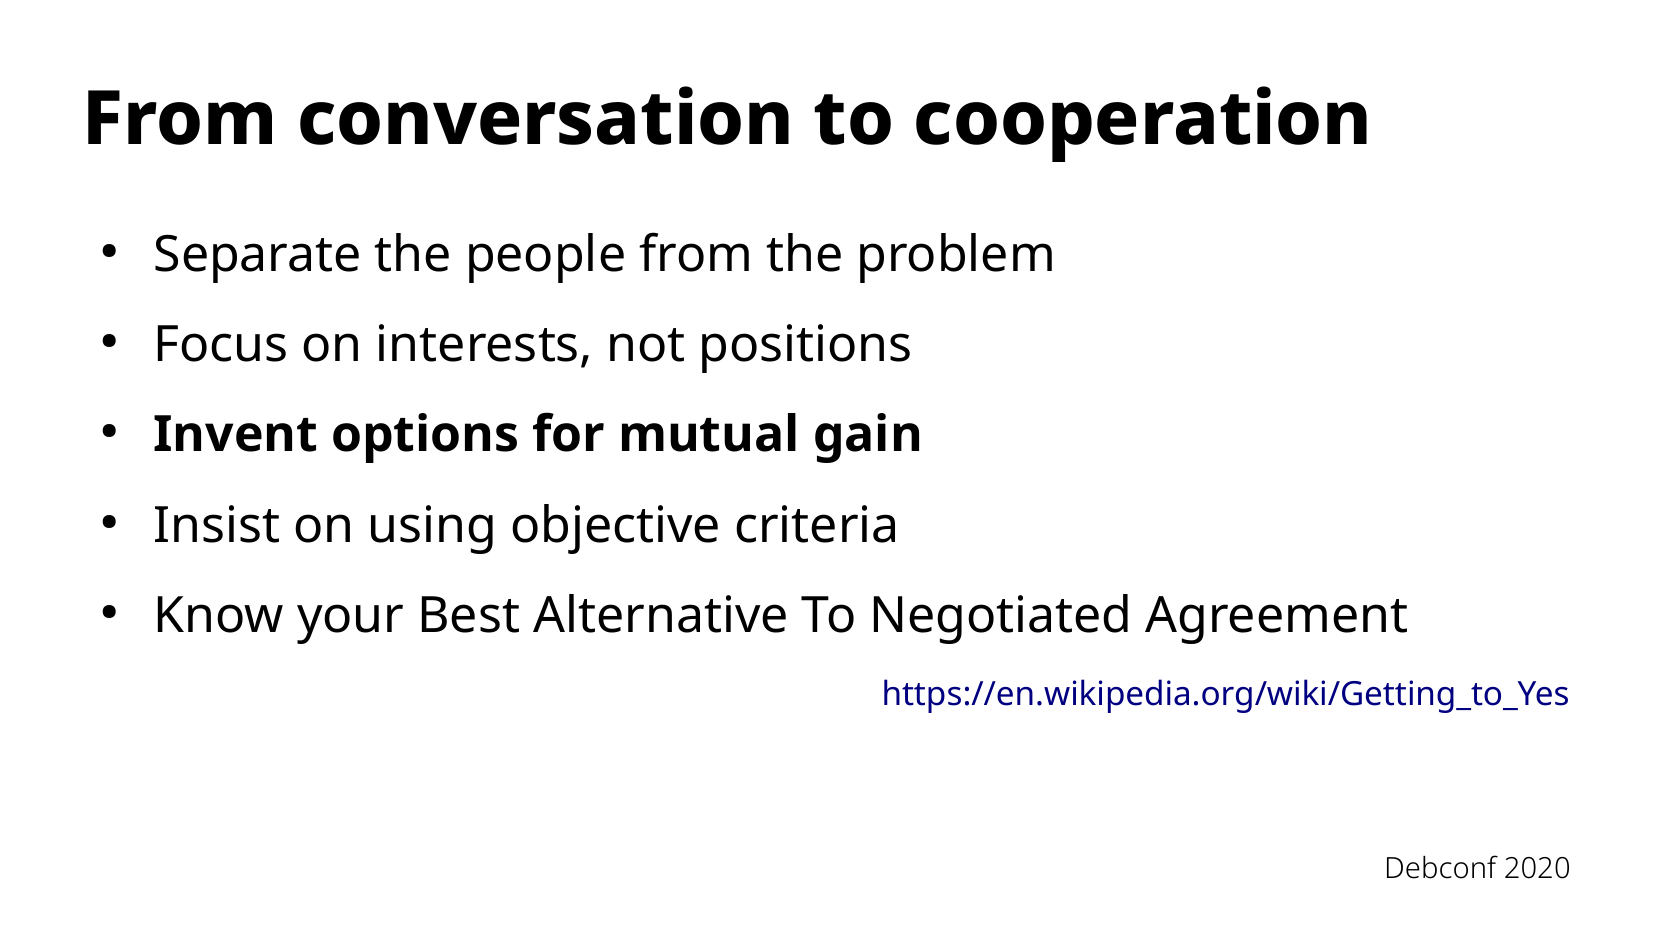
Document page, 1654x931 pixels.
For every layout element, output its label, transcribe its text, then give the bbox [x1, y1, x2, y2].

title From conversation to cooperation [82, 27, 1571, 203]
list Separate the people from the problem Focus on interests, not positions Invent options for mutual gain Insist on using objective criteria Know your Best Alternative To Negotiated Agreement https://en.wikipedia.org/wiki/Getting_to_Yes [82, 217, 1571, 758]
